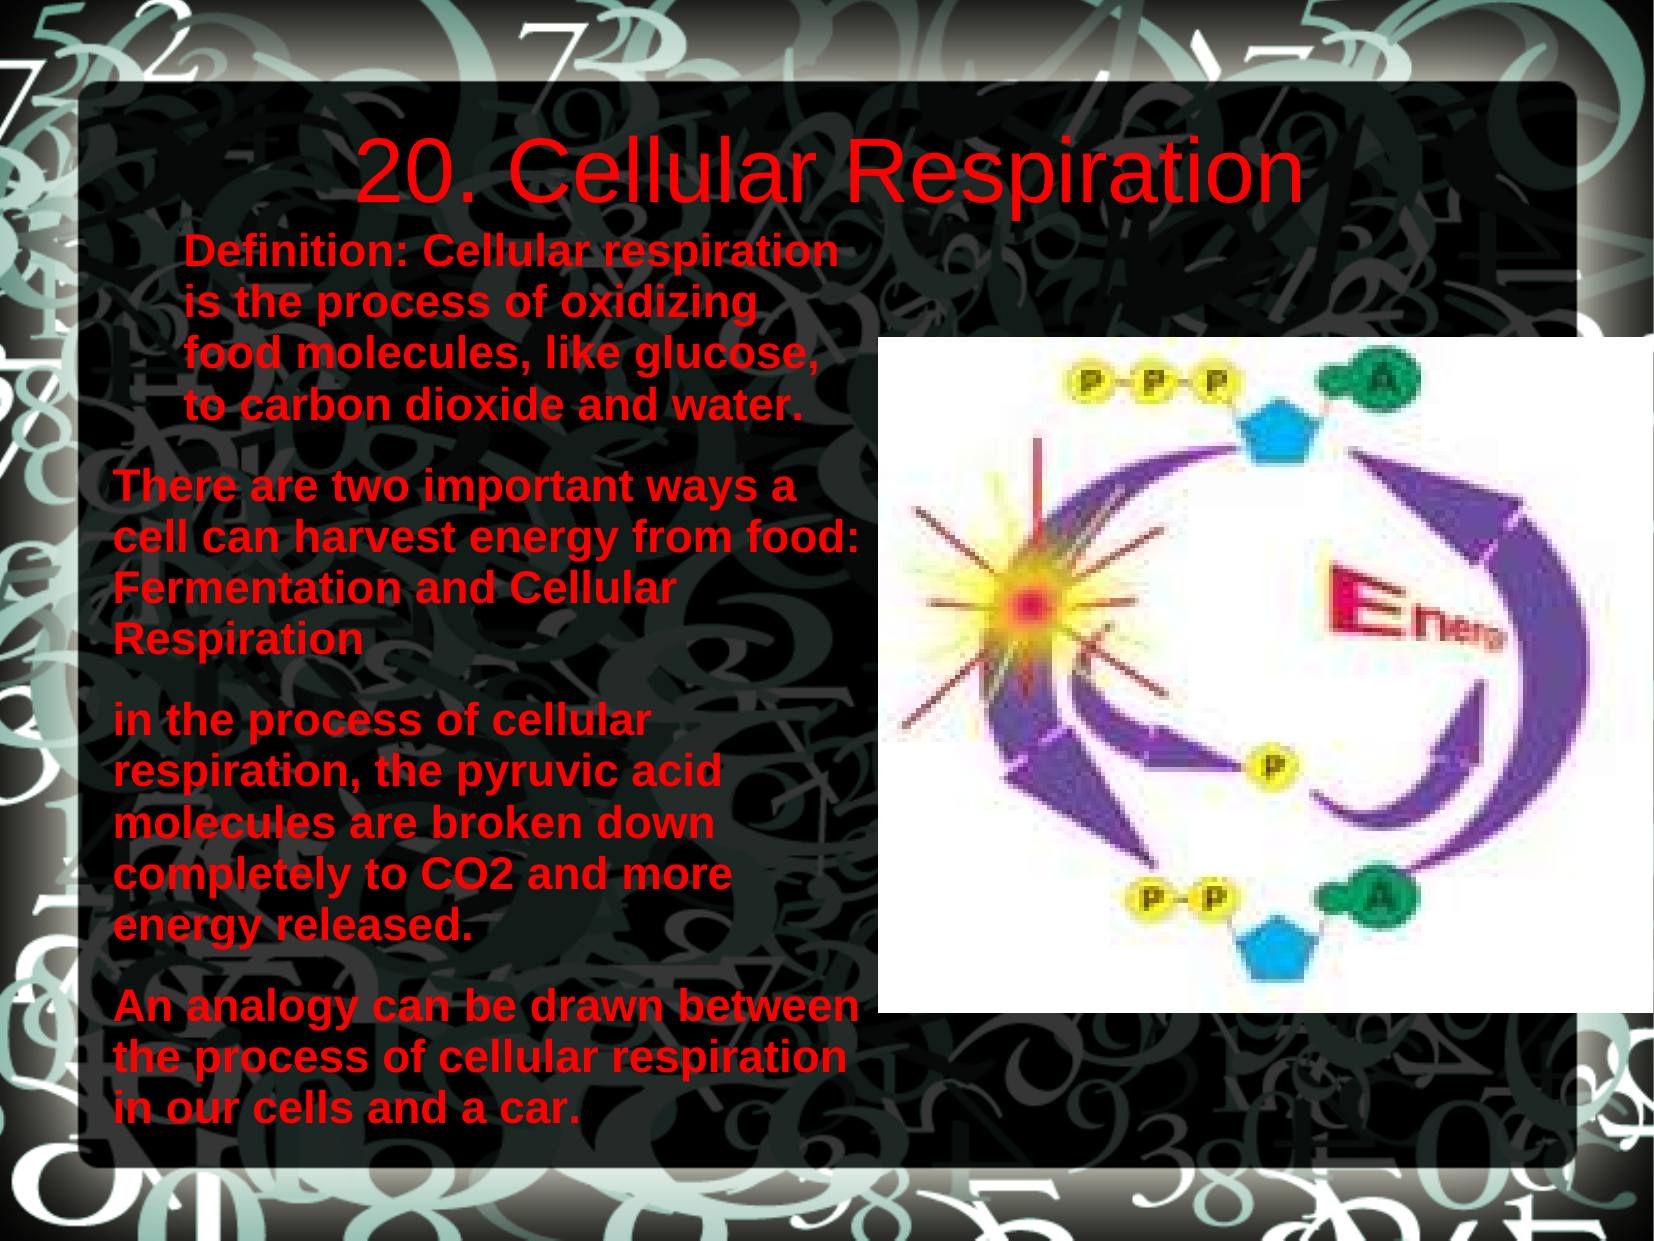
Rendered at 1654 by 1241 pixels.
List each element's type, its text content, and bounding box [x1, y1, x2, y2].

list Definition: Cellular respiration is the process of oxidizing food molecules, like glucose, to carbon dioxide and water. There are two important ways a cell can harvest energy from food: Fermentation and Cellular Respiration in the process of cellular respiration, the pyruvic acid molecules are broken down completely to CO2 and more energy released. An analogy can be drawn between the process of cellular respiration in our cells and a car. [112, 225, 863, 1163]
title 20. Cellular Respiration [86, 75, 1576, 268]
picture [0, 0, 1654, 1241]
